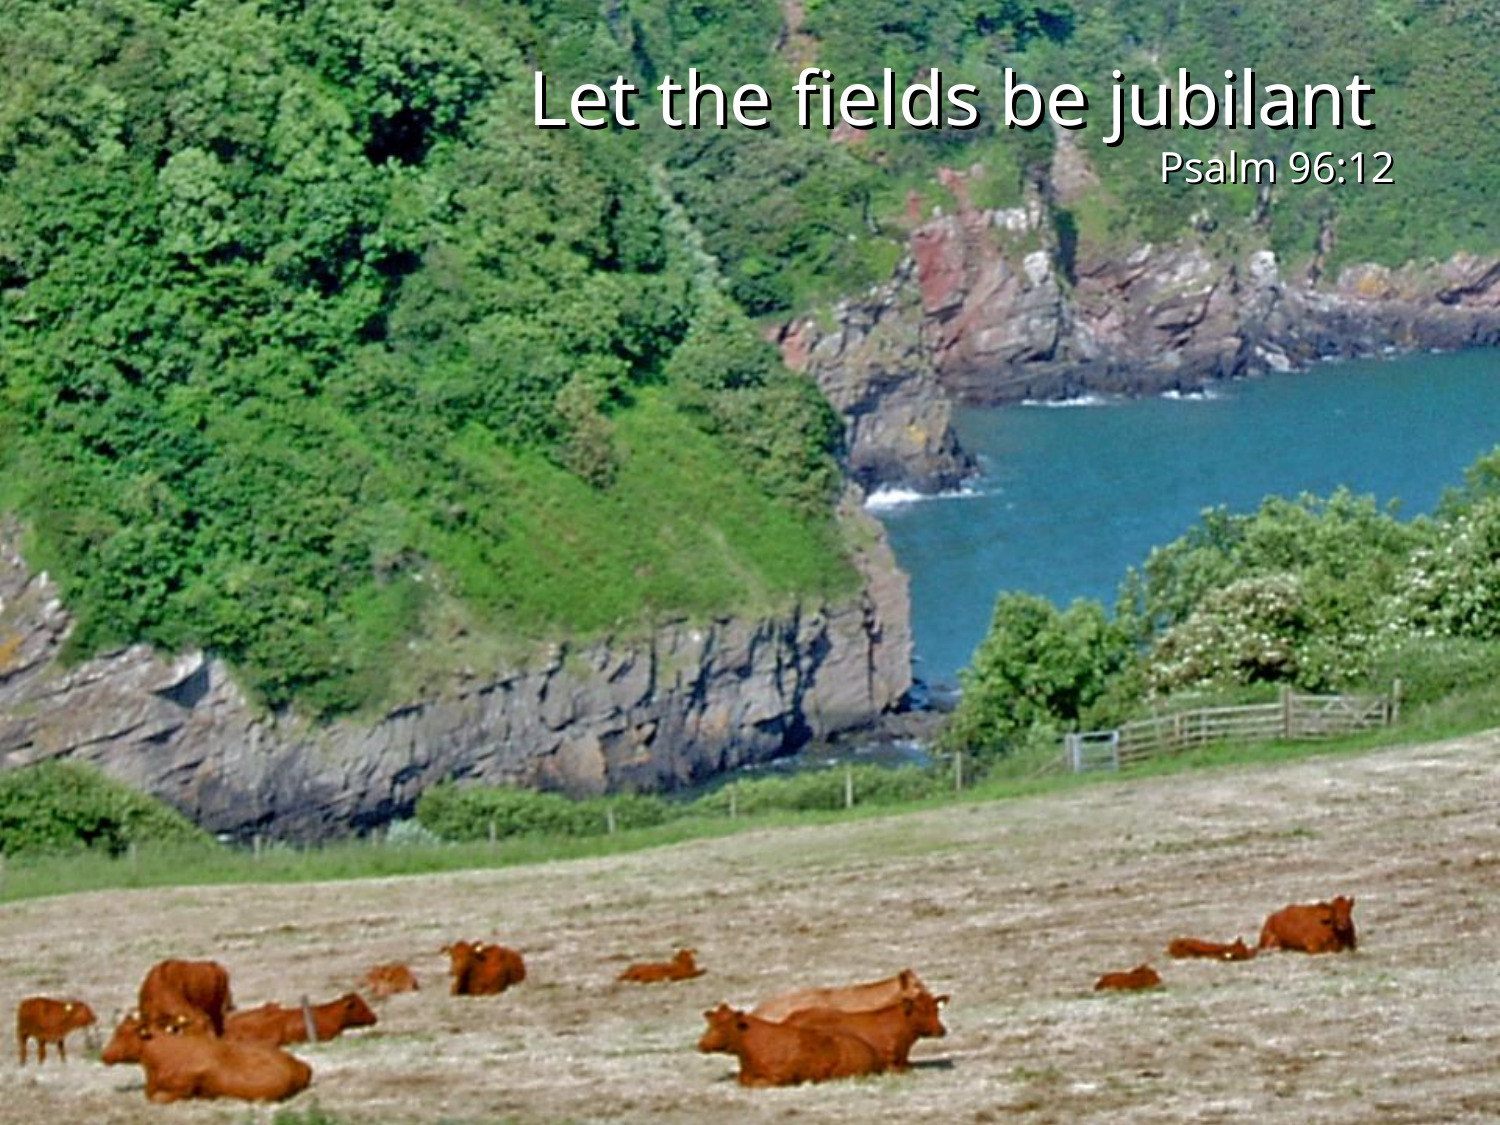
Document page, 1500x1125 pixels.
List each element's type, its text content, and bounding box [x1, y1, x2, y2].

text_box Let the fields be jubilant Psalm 96:12 [513, 42, 1418, 199]
picture [0, 0, 1500, 1125]
